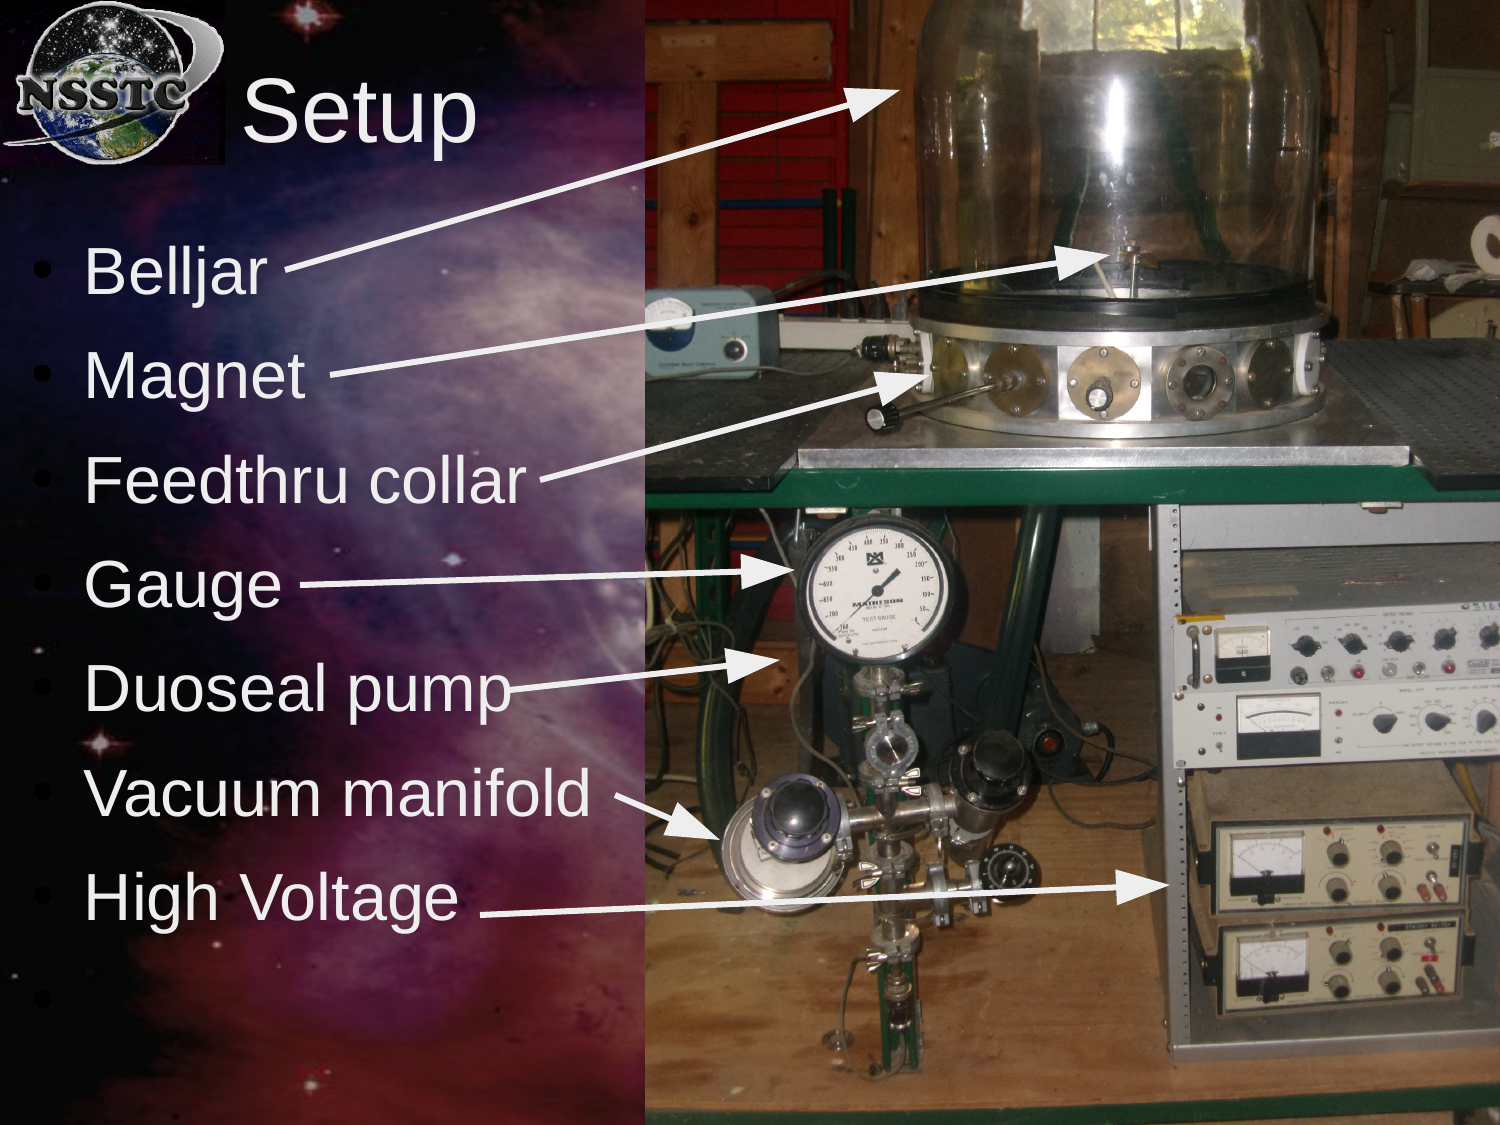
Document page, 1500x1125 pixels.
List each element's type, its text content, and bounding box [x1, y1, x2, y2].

picture [0, 0, 1500, 1125]
title Setup [60, 12, 645, 211]
list Belljar Magnet Feedthru collar Gauge Duoseal pump Vacuum manifold High Voltage [12, 234, 633, 1125]
title Setup [501, 169, 645, 211]
